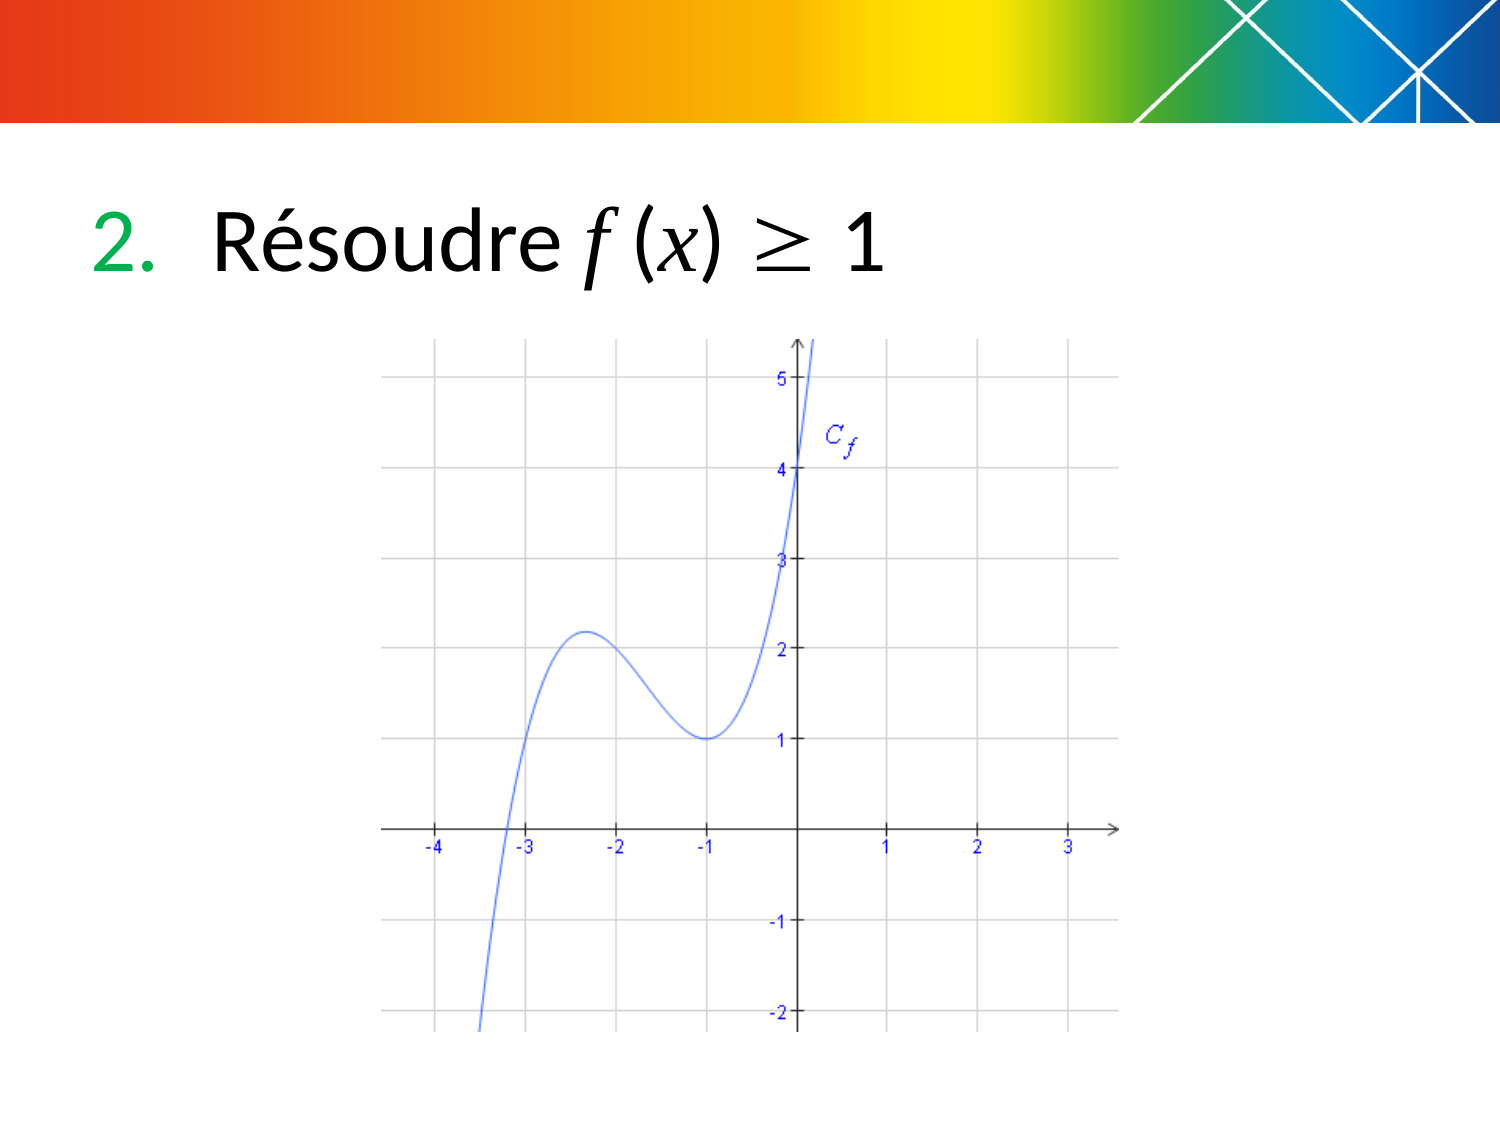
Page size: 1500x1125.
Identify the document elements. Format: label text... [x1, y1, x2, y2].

title Résoudre f (x)  1 [75, 163, 1426, 305]
picture [0, 0, 1359, 123]
text_box [381, 339, 1119, 1032]
picture [1340, 0, 1500, 123]
